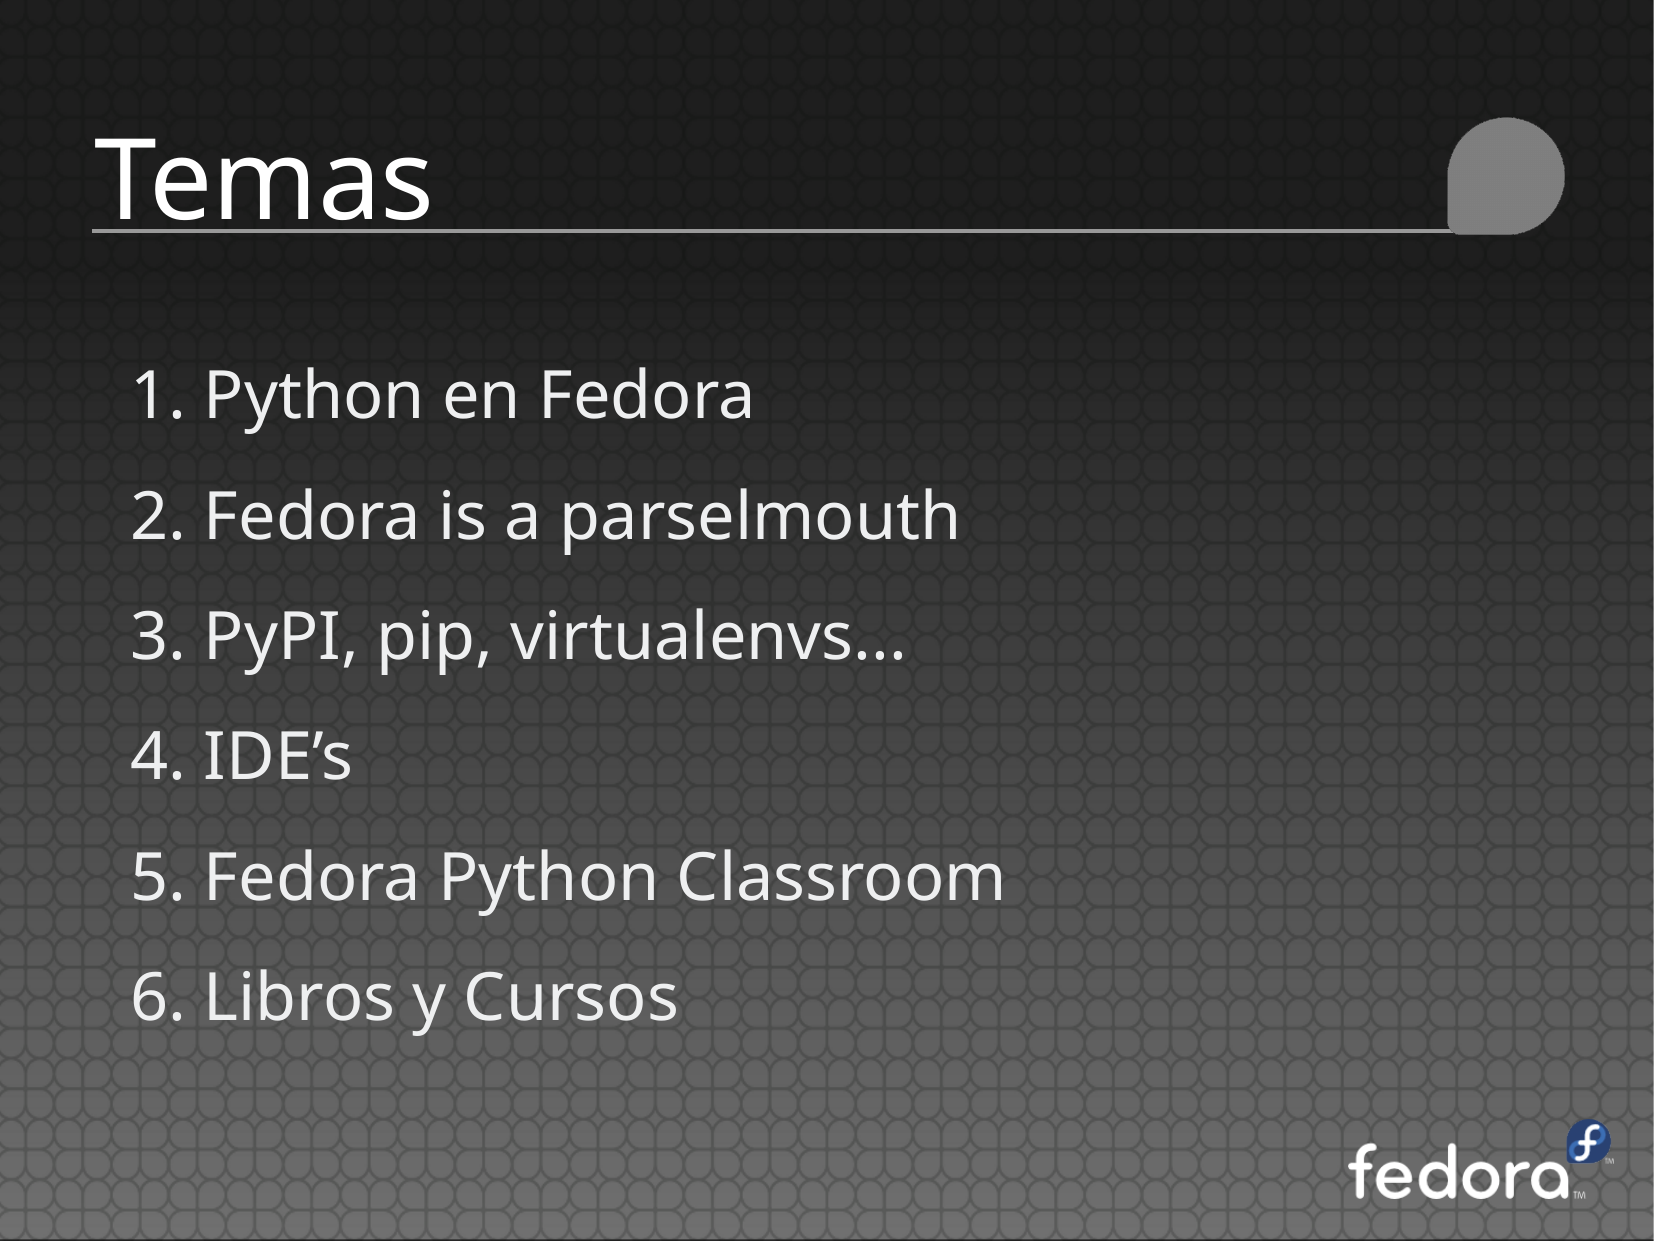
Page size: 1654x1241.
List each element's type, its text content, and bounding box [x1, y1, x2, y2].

list Python en Fedora Fedora is a parselmouth PyPI, pip, virtualenvs... IDE’s Fedora Python Classroom Libros y Cursos [112, 227, 1501, 1163]
title Temas [94, 100, 1426, 251]
picture [0, 0, 1654, 1241]
